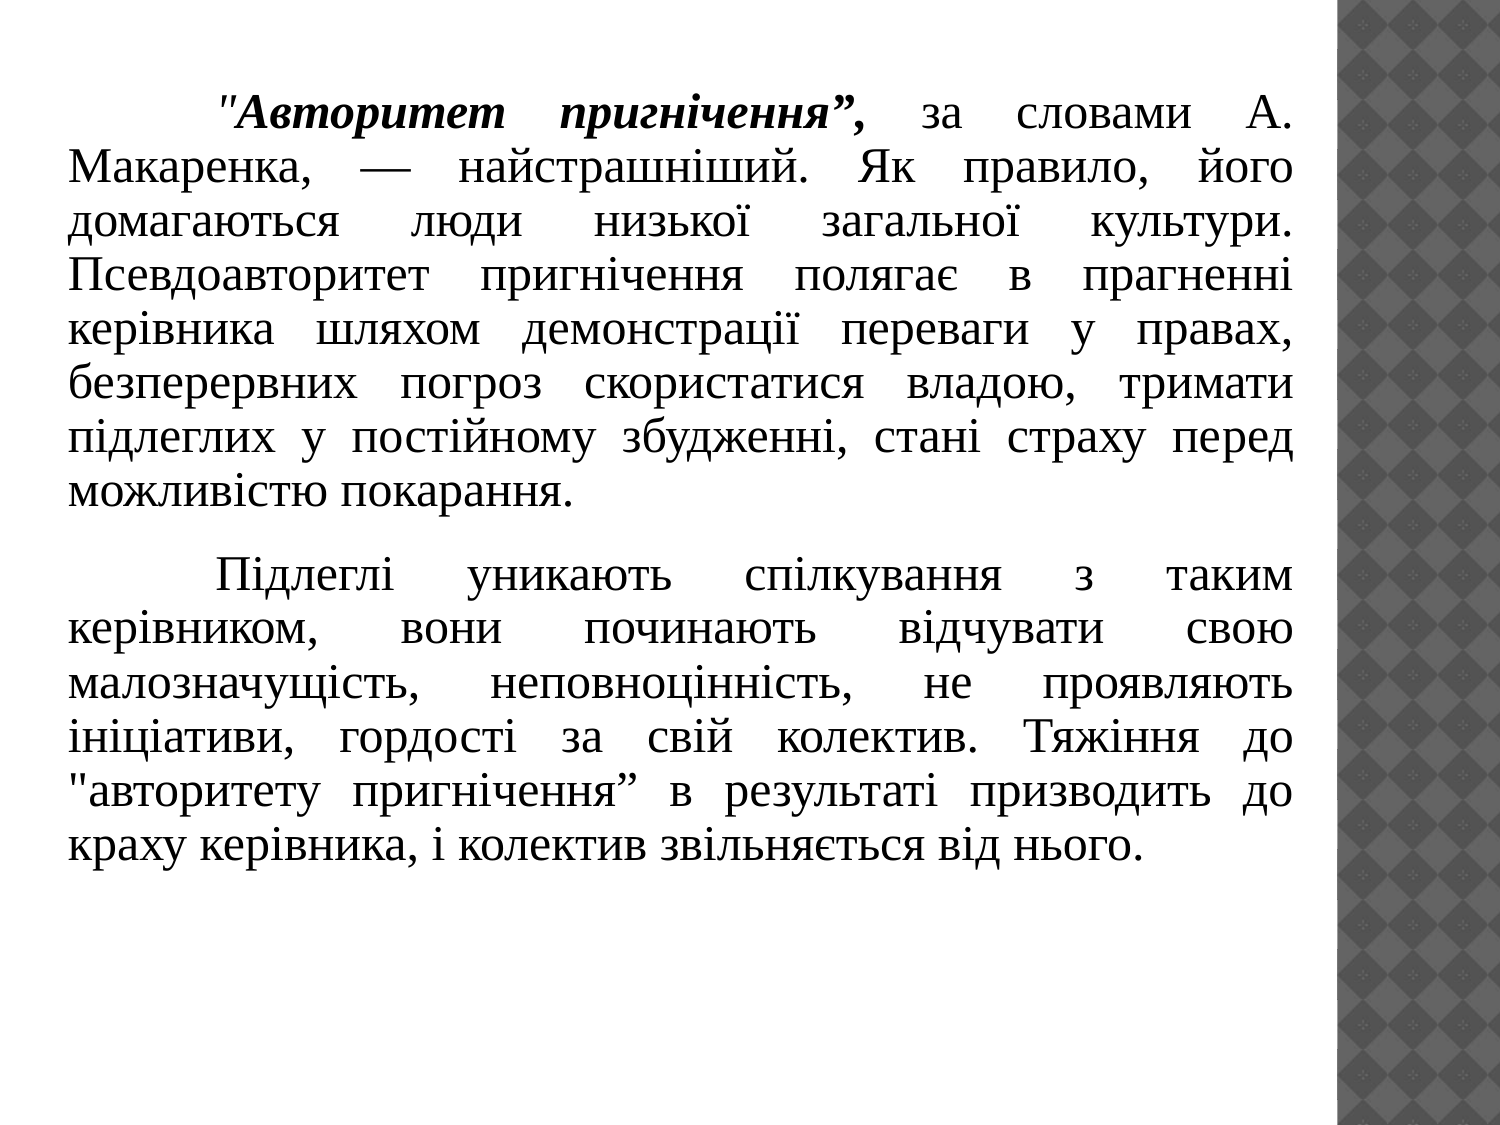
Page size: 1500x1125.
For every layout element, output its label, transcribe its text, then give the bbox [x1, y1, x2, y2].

picture [1337, 0, 1500, 1125]
list "Авторитет пригнічення”, за словами А. Макаренка, — найстраш­ніший. Як правило, його домагаються люди низької загальної культури. Псевдоавторитет пригнічення полягає в прагненні керівника шляхом демонстрації переваги у правах, безперервних погроз скориста­тися владою, тримати підлеглих у постійному збудженні, стані страху пе­ред можливістю покарання. Підлеглі уникають спілкування з таким керівником, вони починають відчувати свою малозначущість, неповноцінність, не проявляють ініціативи, гордості за свій колек­тив. Тяжіння до "авторитету пригнічення” в результаті призводить до краху керівника, і колектив звільняється від нього. [53, 78, 1309, 1001]
